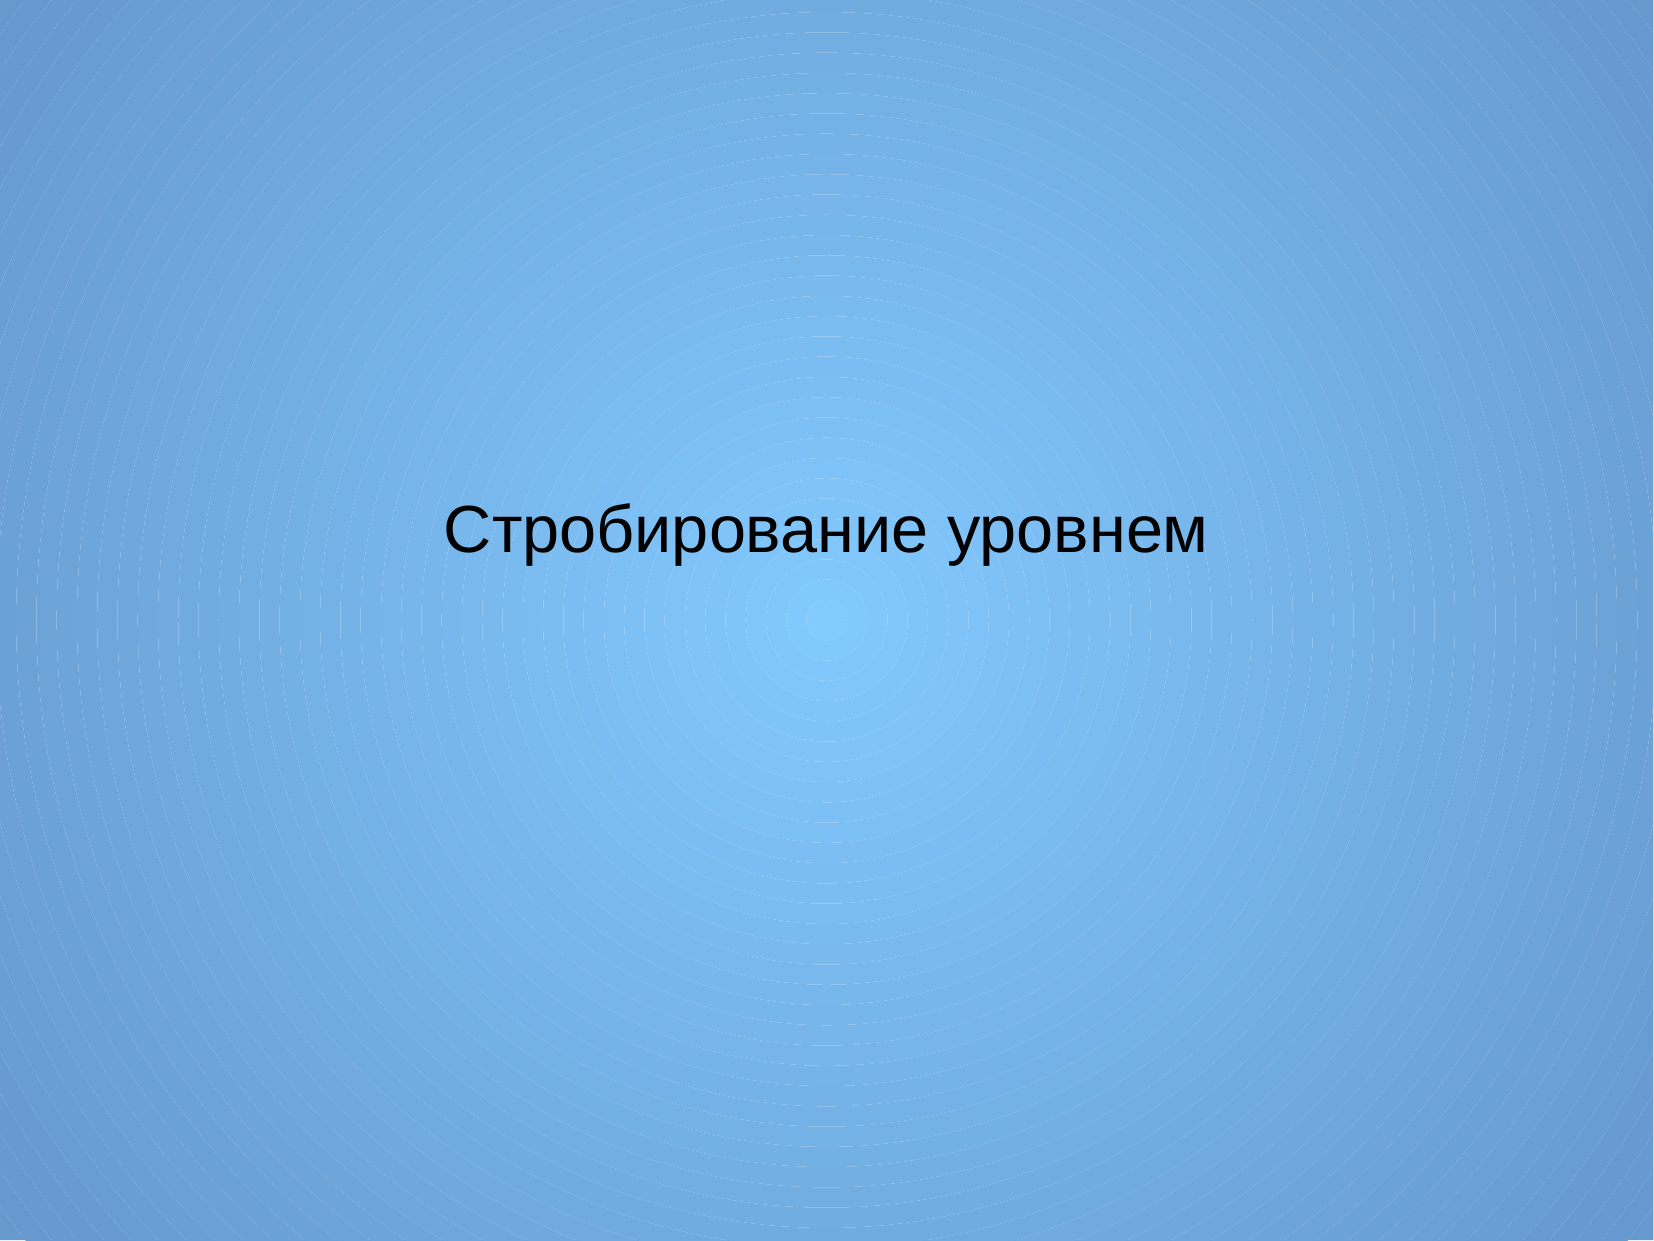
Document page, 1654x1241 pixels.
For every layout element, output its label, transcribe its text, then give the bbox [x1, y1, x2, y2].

subtitle Стробирование уровнем [82, 49, 1571, 1010]
